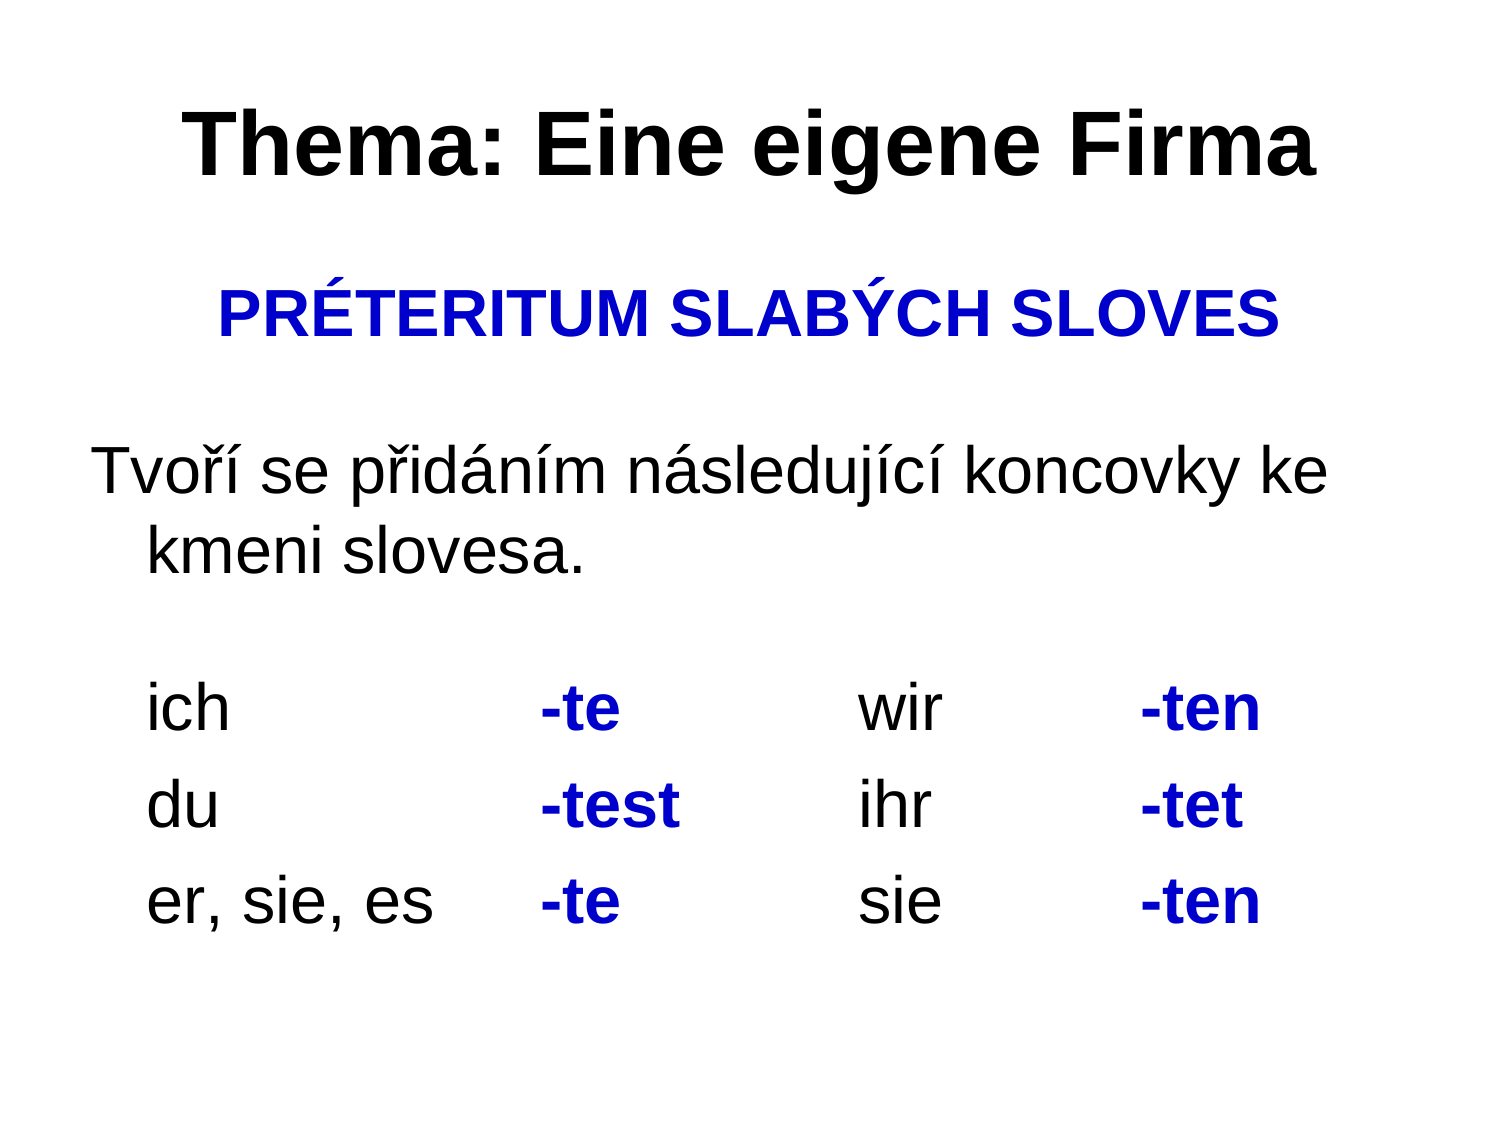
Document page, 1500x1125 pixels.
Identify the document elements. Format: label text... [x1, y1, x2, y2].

list PRÉTERITUM SLABÝCH SLOVES Tvoří se přidáním následující koncovky ke kmeni slovesa. ich -te wir -ten du -test ihr -tet er, sie, es -te sie -ten [75, 262, 1426, 1125]
title Thema: Eine eigene Firma [75, 45, 1426, 233]
